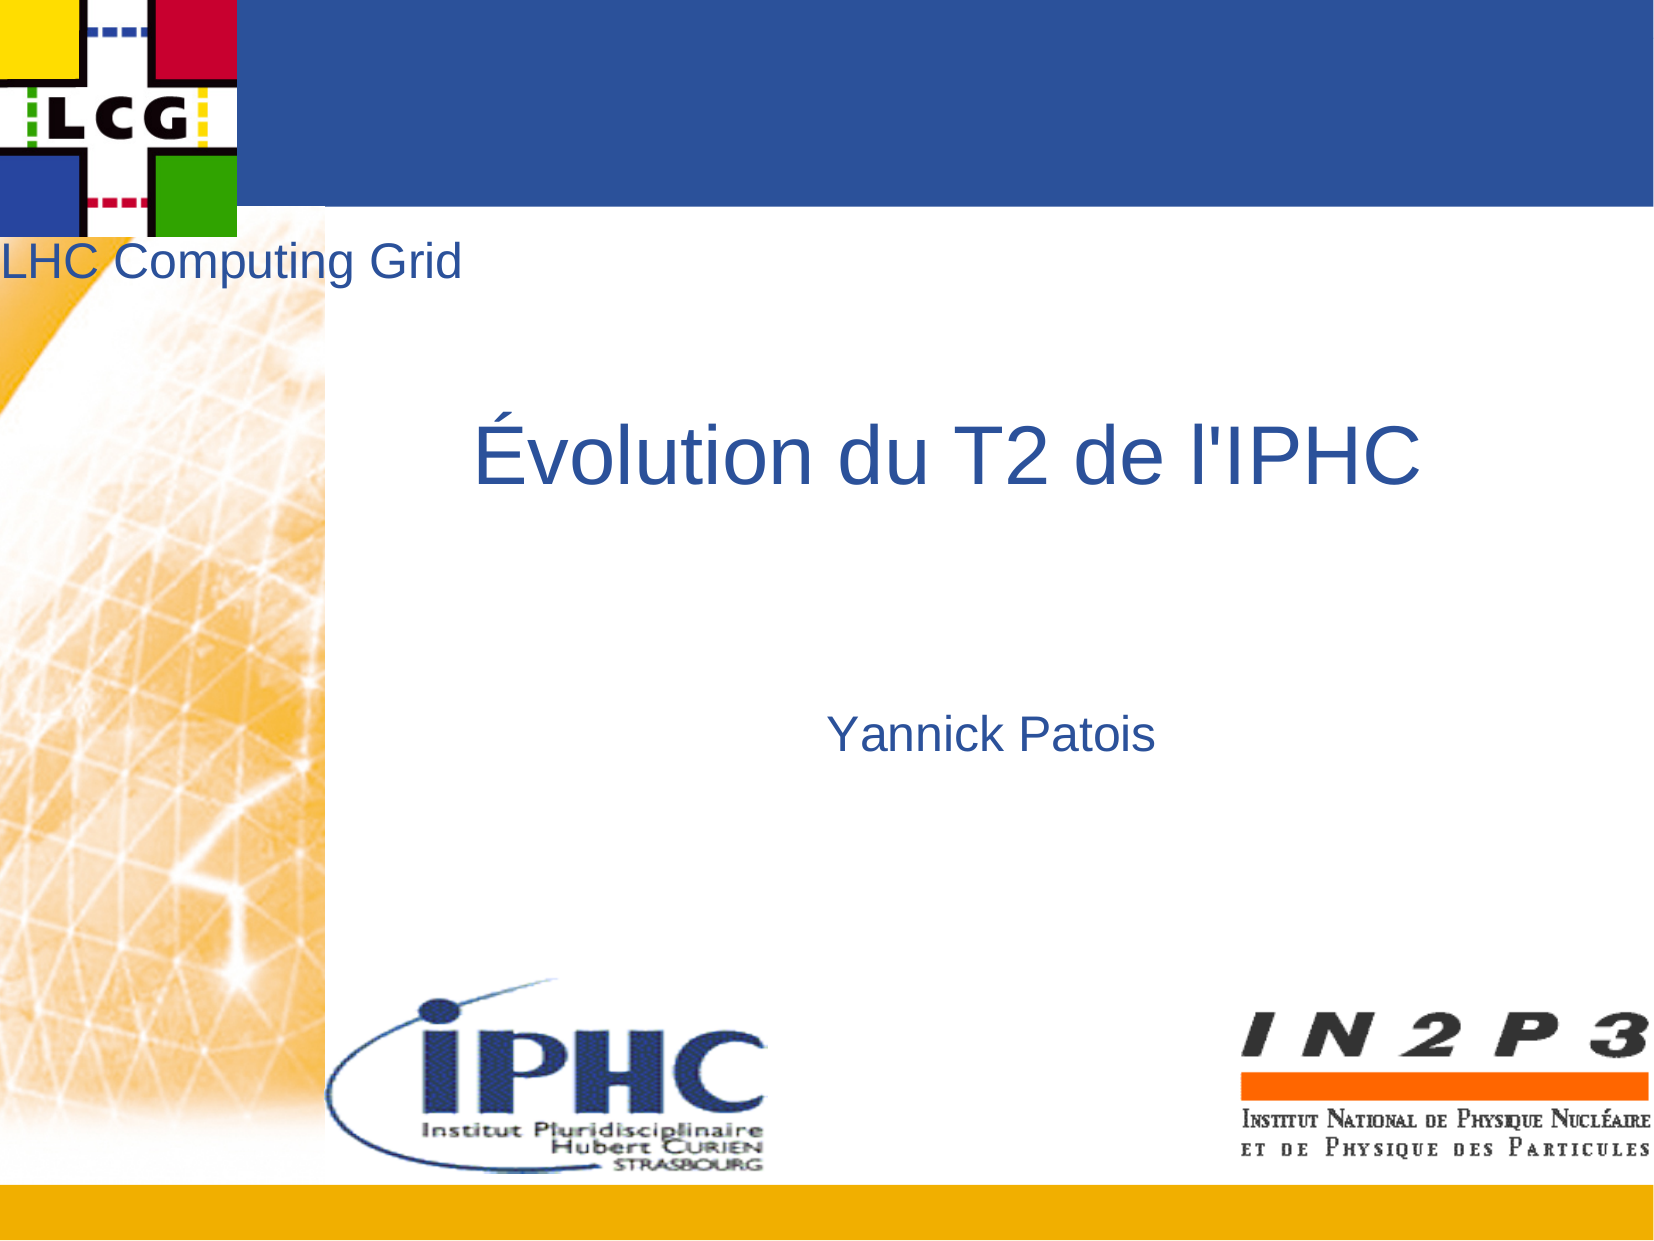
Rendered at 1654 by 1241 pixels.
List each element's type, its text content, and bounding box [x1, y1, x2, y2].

text_box Yannick Patois [826, 708, 1158, 765]
picture [0, 206, 768, 1184]
picture [1240, 1003, 1652, 1172]
text_box Évolution du T2 de l'IPHC [472, 413, 1424, 507]
